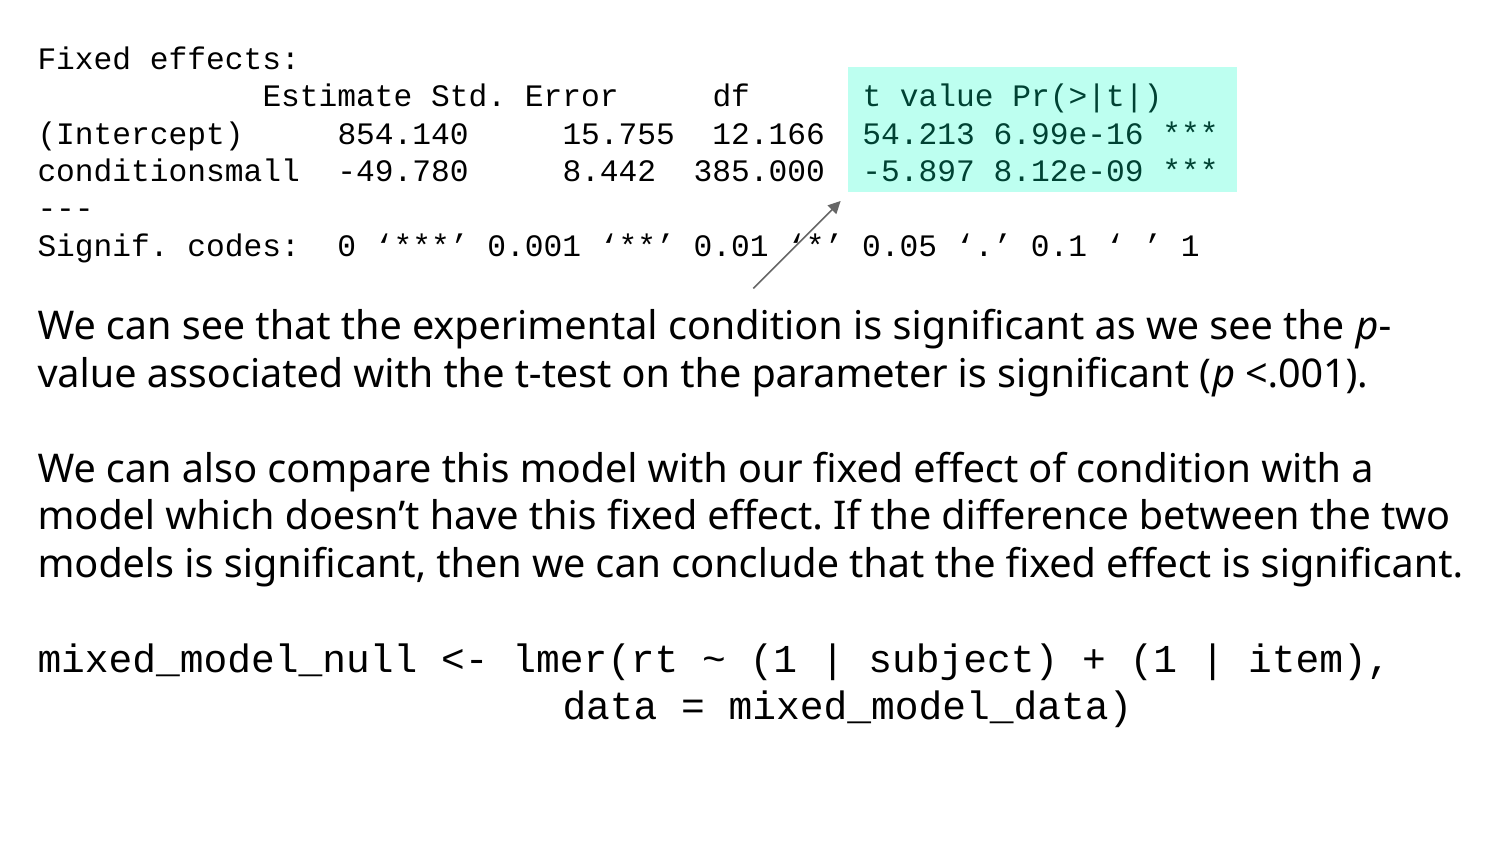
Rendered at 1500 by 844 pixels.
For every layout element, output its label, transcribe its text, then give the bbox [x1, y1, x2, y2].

text_box [846, 65, 1239, 194]
text_box Fixed effects: Estimate Std. Error df t value Pr(>|t|) (Intercept) 854.140 15.755 12.166 54.213 6.99e-16 *** conditionsmall -49.780 8.442 385.000 -5.897 8.12e-09 *** --- Signif. codes: 0 ‘***’ 0.001 ‘**’ 0.01 ‘*’ 0.05 ‘.’ 0.1 ‘ ’ 1 We can see that the experimental condition is significant as we see the p-value associated with the t-test on the parameter is significant (p <.001). We can also compare this model with our fixed effect of condition with a model which doesn’t have this fixed effect. If the difference between the two models is significant, then we can conclude that the fixed effect is significant. mixed_model_null <- lmer(rt ~ (1 | subject) + (1 | item), data = mixed_model_data) [22, 23, 1486, 828]
